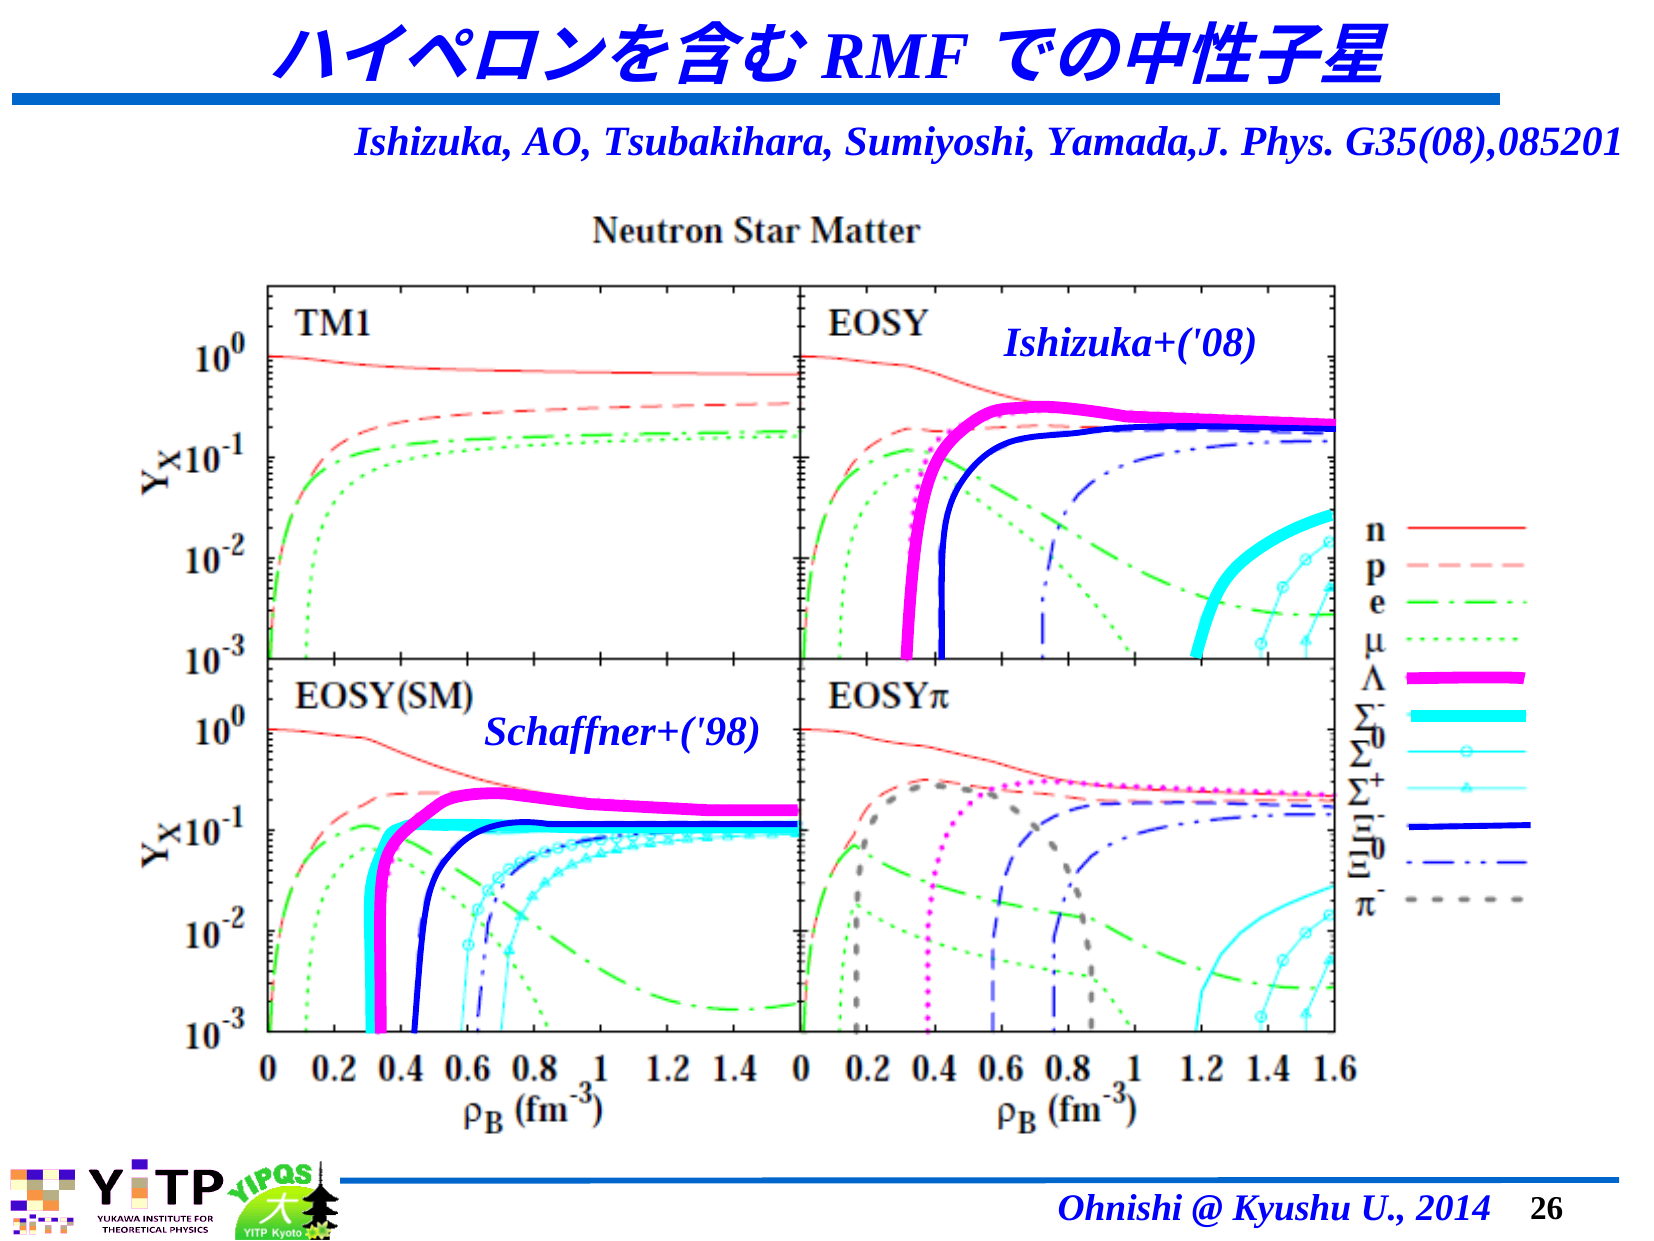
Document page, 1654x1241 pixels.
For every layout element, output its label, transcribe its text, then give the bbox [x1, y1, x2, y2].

picture [0, 1154, 340, 1241]
text_box Ishizuka+('08) [1004, 318, 1312, 382]
text_box Ishizuka, AO, Tsubakihara, Sumiyoshi, Yamada,J. Phys. G35(08),085201 [354, 118, 1626, 165]
title ハイペロンを含むRMFでの中性子星 [0, 0, 1654, 99]
text_box Schaffner+('98) [484, 708, 804, 772]
picture [118, 203, 1560, 1142]
